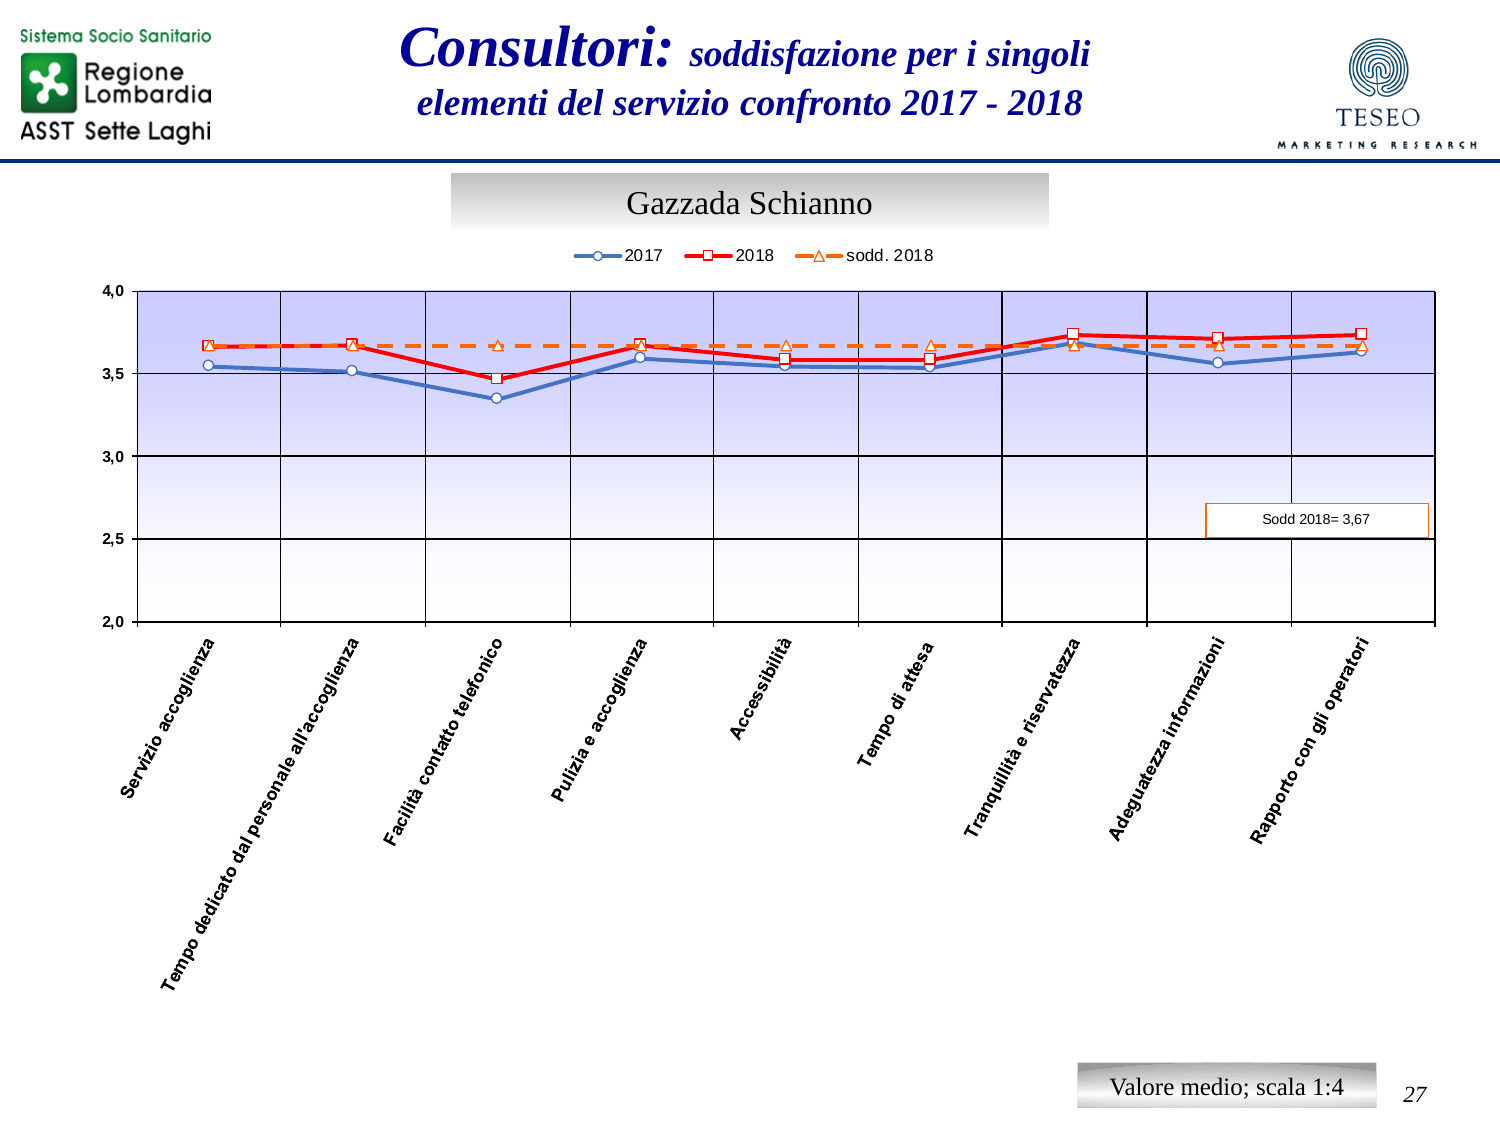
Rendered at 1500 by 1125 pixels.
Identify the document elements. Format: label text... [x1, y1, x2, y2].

text_box Gazzada Schianno [451, 173, 1049, 229]
text_box Consultori: soddisfazione per i singoli elementi del servizio confronto 2017 - 2018 [206, 25, 1294, 151]
text_box Valore medio; scala 1:4 [1077, 1062, 1377, 1108]
picture [1294, 30, 1481, 149]
picture [61, 230, 1439, 1014]
picture [21, 26, 206, 148]
